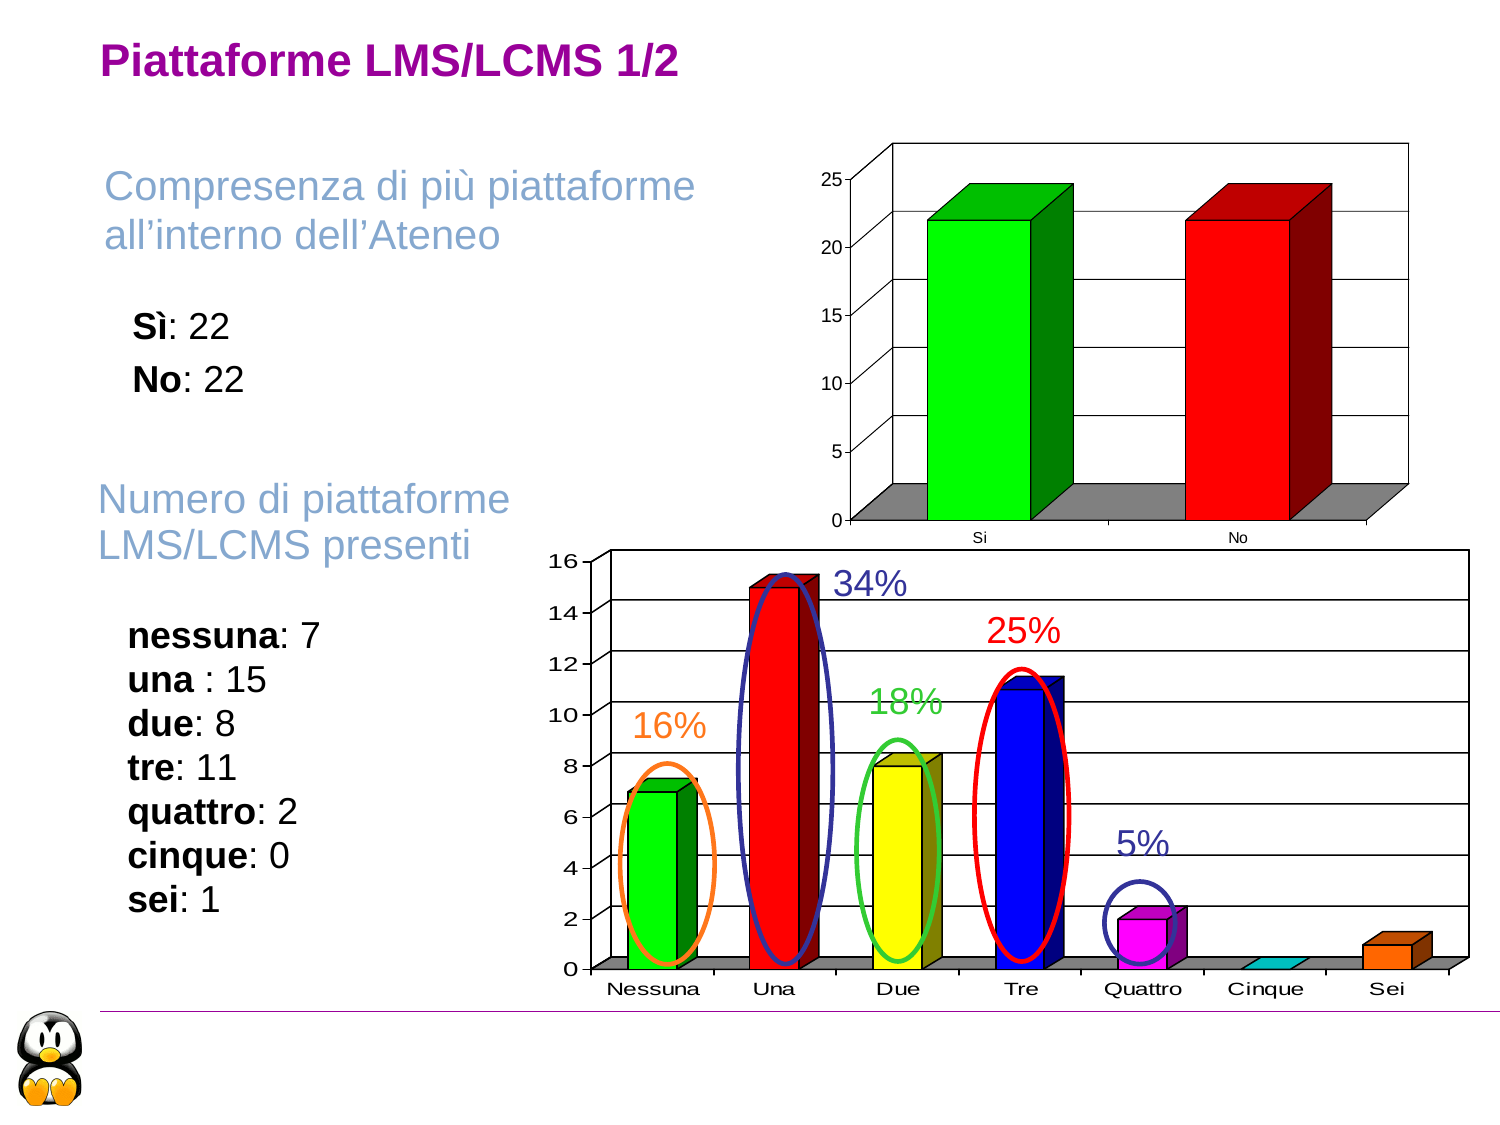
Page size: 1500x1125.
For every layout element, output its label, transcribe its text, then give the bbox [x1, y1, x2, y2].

text_box 5% [1116, 822, 1171, 865]
text_box Numero di piattaforme LMS/LCMS presenti nessuna: 7 una : 15 due: 8 tre: 11 quattro: 2 cinque: 0 sei: 1 [53, 467, 573, 929]
text_box 18% [868, 680, 944, 723]
picture [17, 1011, 82, 1106]
text_box 25% [986, 609, 1062, 653]
text_box Compresenza di più piattaforme all’interno dell’Ateneo Sì: 22 No: 22 [0, 160, 762, 454]
text_box 16% [632, 704, 708, 747]
text_box [797, 137, 1429, 538]
title Piattaforme LMS/LCMS 1/2 [99, 35, 1075, 173]
chart [513, 538, 1500, 1012]
text_box 34% [832, 562, 908, 605]
